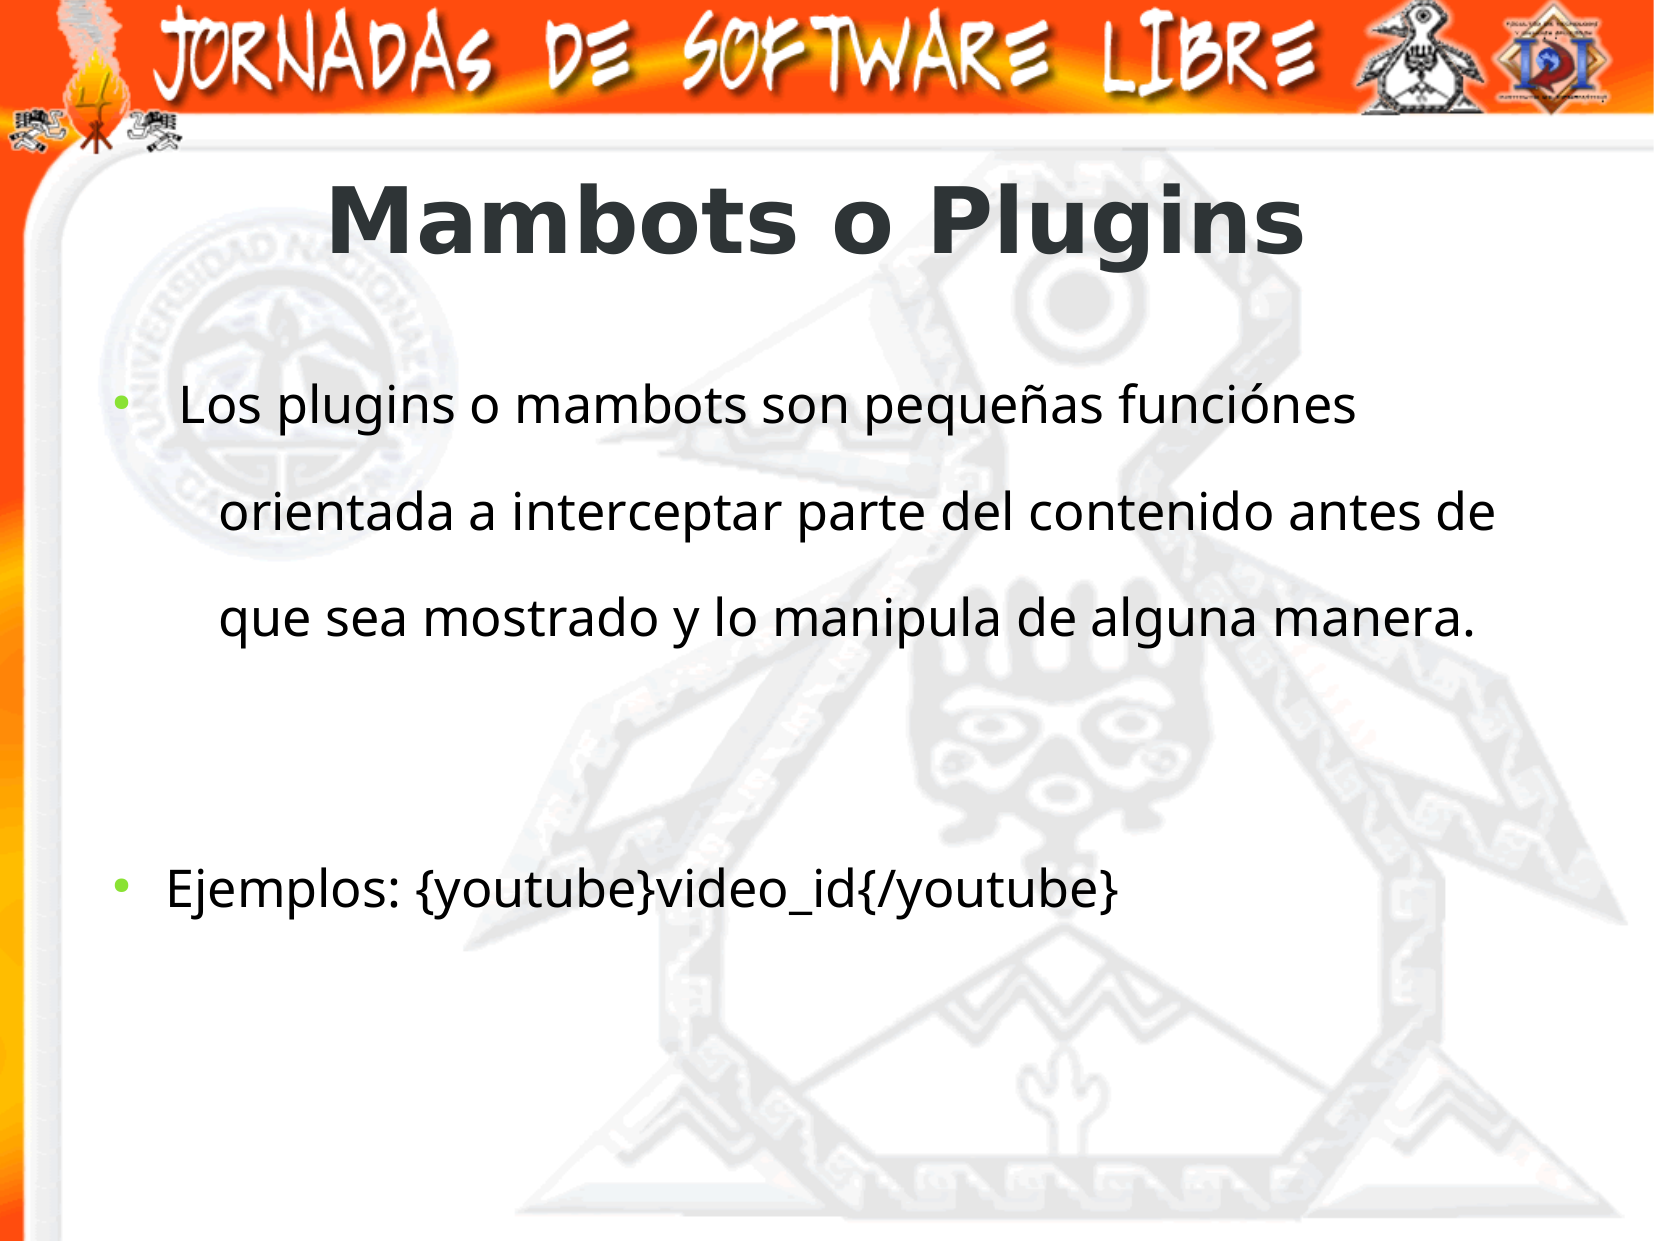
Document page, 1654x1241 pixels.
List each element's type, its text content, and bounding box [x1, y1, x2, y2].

picture [0, 0, 1654, 1241]
list Los plugins o mambots son pequeñas funciónes orientada a interceptar parte del contenido antes de que sea mostrado y lo manipula de alguna manera. Ejemplos: {youtube}video_id{/youtube} [76, 333, 1565, 1152]
title Mambots o Plugins [324, 118, 1371, 326]
